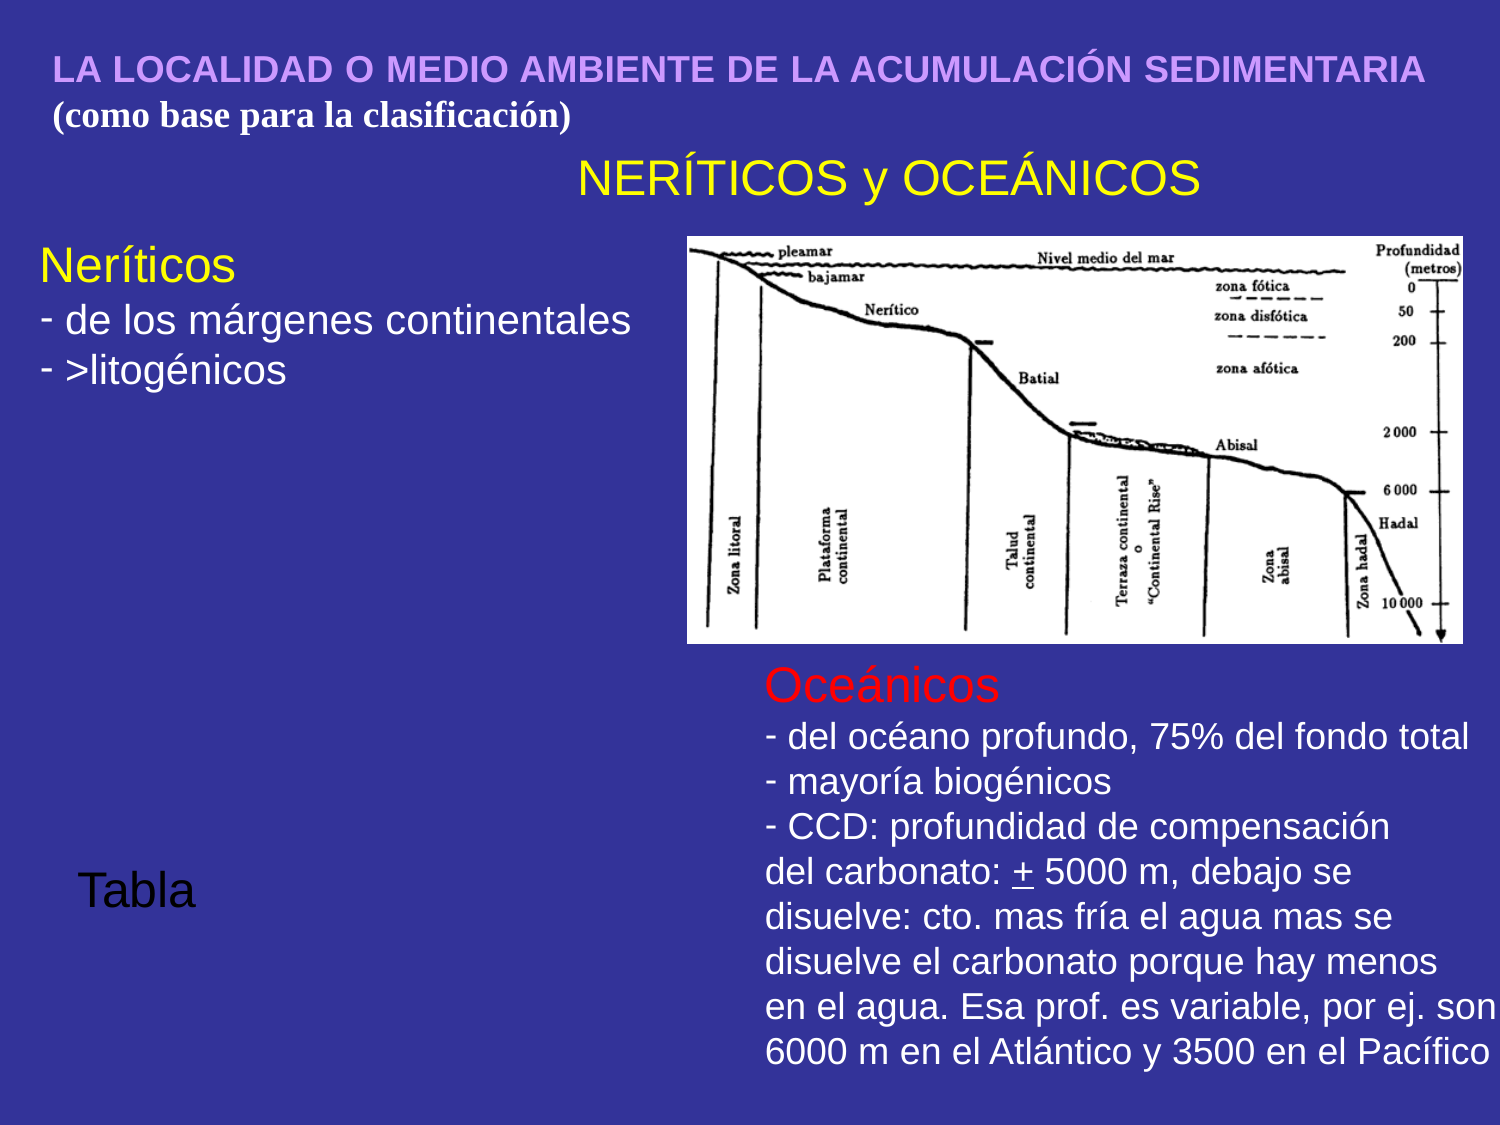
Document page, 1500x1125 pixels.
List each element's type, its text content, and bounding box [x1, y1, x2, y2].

text_box LA LOCALIDAD O MEDIO AMBIENTE DE LA ACUMULACIÓN SEDIMENTARIA (como base para la clasificación) [37, 37, 1450, 143]
picture [687, 236, 1463, 644]
text_box Tabla [62, 849, 212, 926]
text_box NERÍTICOS y OCEÁNICOS [562, 143, 1217, 213]
text_box Oceánicos del océano profundo, 75% del fondo total mayoría biogénicos CCD: profundidad de compensación del carbonato: + 5000 m, debajo se disuelve: cto. mas fría el agua mas se disuelve el carbonato porque hay menos en el agua. Esa prof. es variable, por ej. son 6000 m en el Atlántico y 3500 en el Pacífico [750, 644, 1500, 1125]
text_box Neríticos de los márgenes continentales >litogénicos [24, 224, 647, 401]
